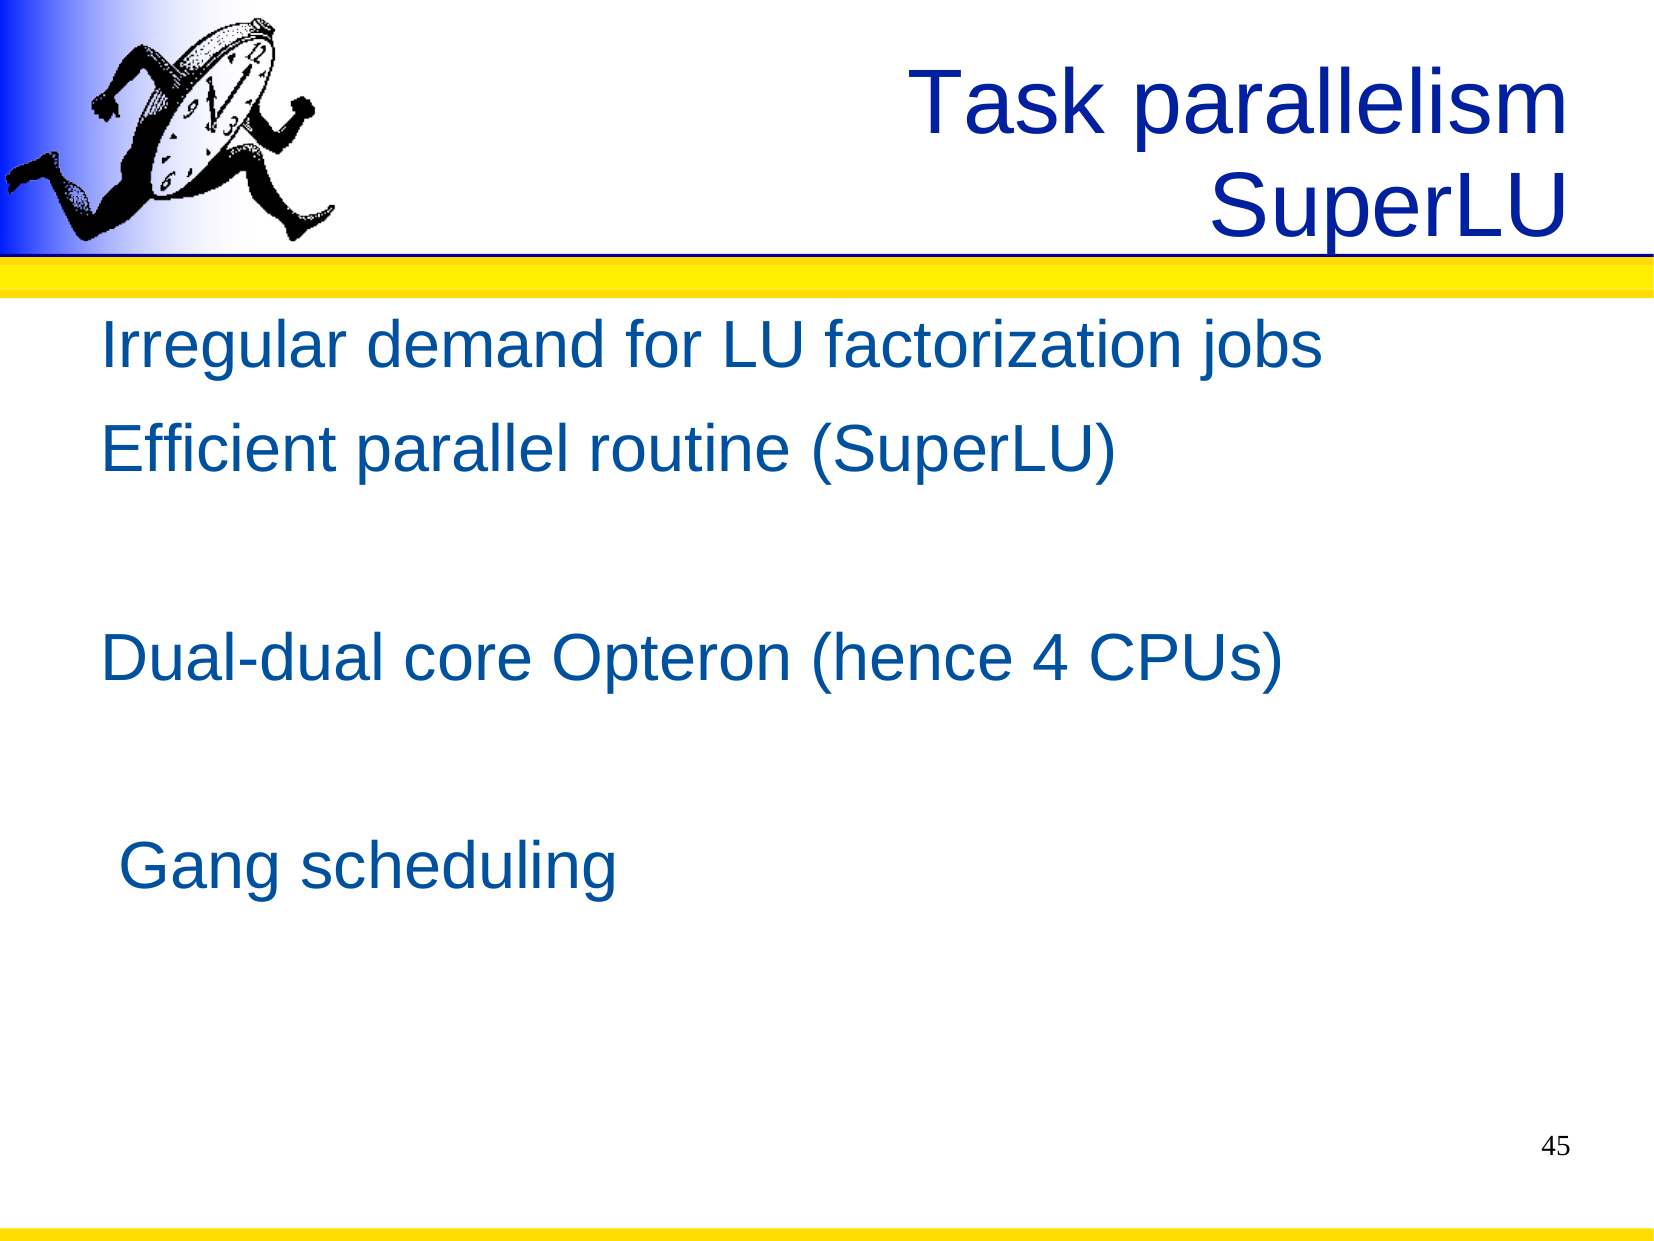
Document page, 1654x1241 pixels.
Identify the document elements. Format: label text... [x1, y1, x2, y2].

picture [4, 9, 343, 253]
title Task parallelism SuperLU [372, 50, 1571, 256]
list Irregular demand for LU factorization jobs Efficient parallel routine (SuperLU) Dual-dual core Opteron (hence 4 CPUs) Gang scheduling [82, 307, 1571, 1111]
